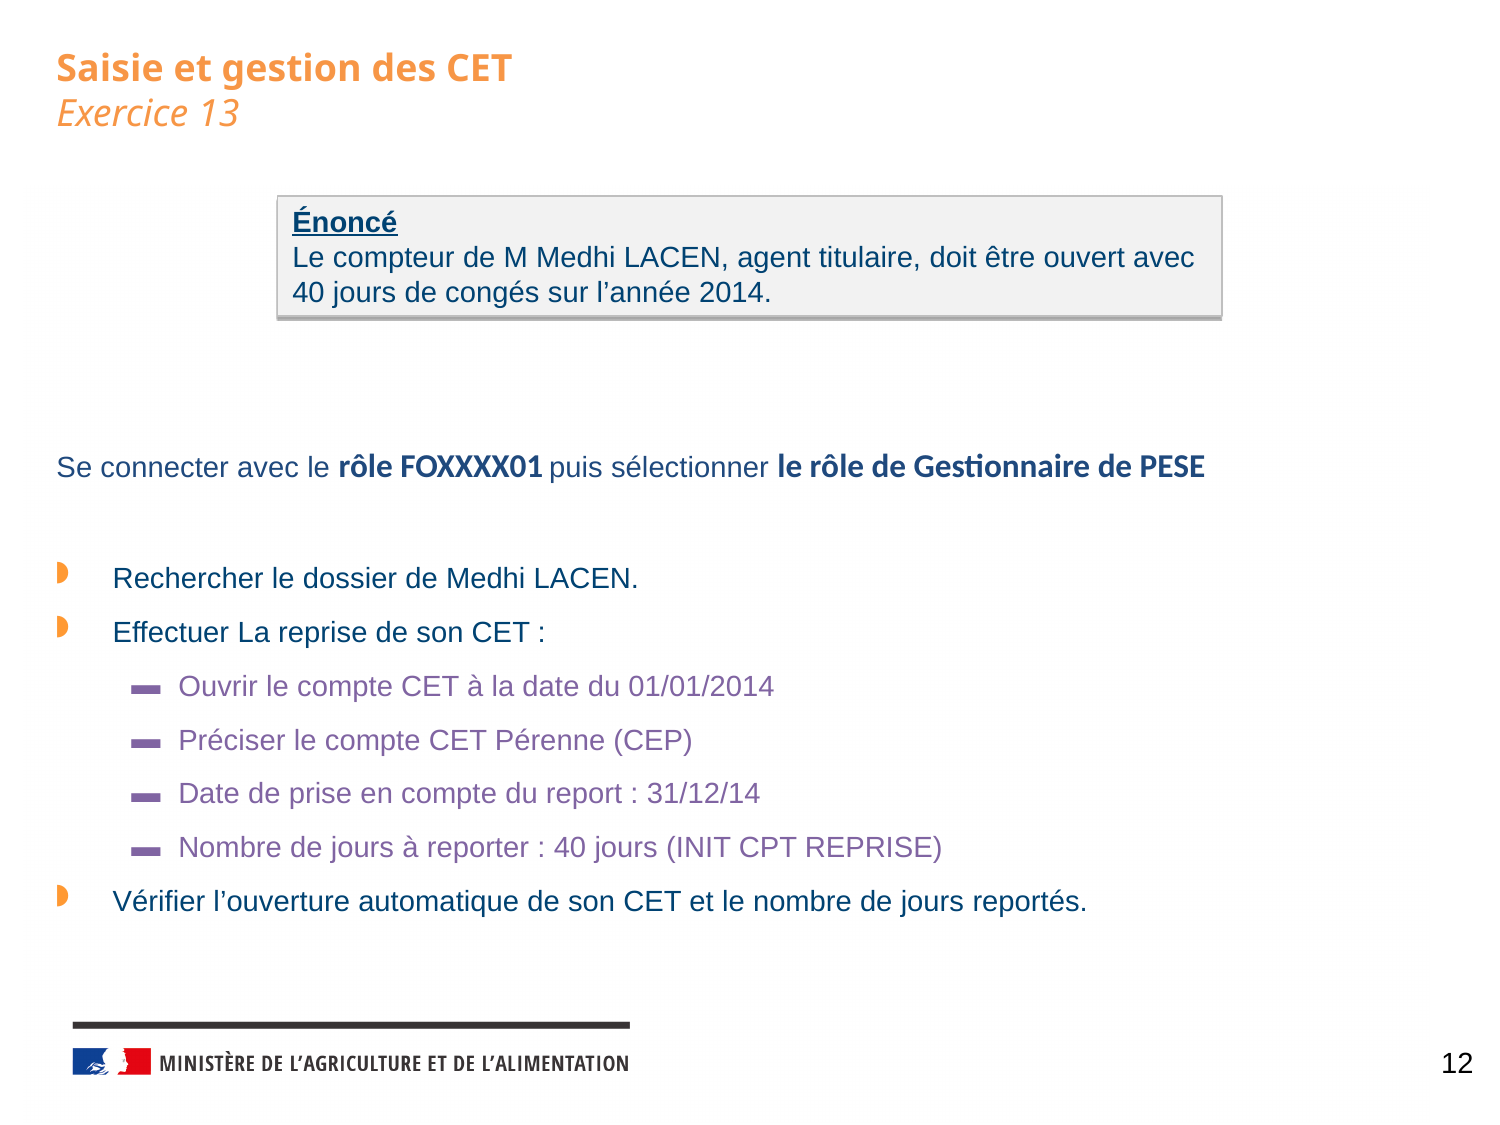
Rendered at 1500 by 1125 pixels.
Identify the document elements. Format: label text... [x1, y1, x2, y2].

title Saisie et gestion des CET Exercice 13 [41, 36, 1459, 143]
text_box Énoncé Le compteur de M Medhi LACEN, agent titulaire, doit être ouvert avec 40 jours de congés sur l’année 2014. [277, 196, 1223, 316]
list Se connecter avec le rôle FOXXXX01 puis sélectionner le rôle de Gestionnaire de PESE Rechercher le dossier de Medhi LACEN. Effectuer La reprise de son CET : Ouvrir le compte CET à la date du 01/01/2014 Préciser le compte CET Pérenne (CEP) Date de prise en compte du report : 31/12/14 Nombre de jours à reporter : 40 jours (INIT CPT REPRISE) Vérifier l’ouverture automatique de son CET et le nombre de jours reportés. [41, 372, 1459, 821]
picture [23, 185, 1430, 1123]
